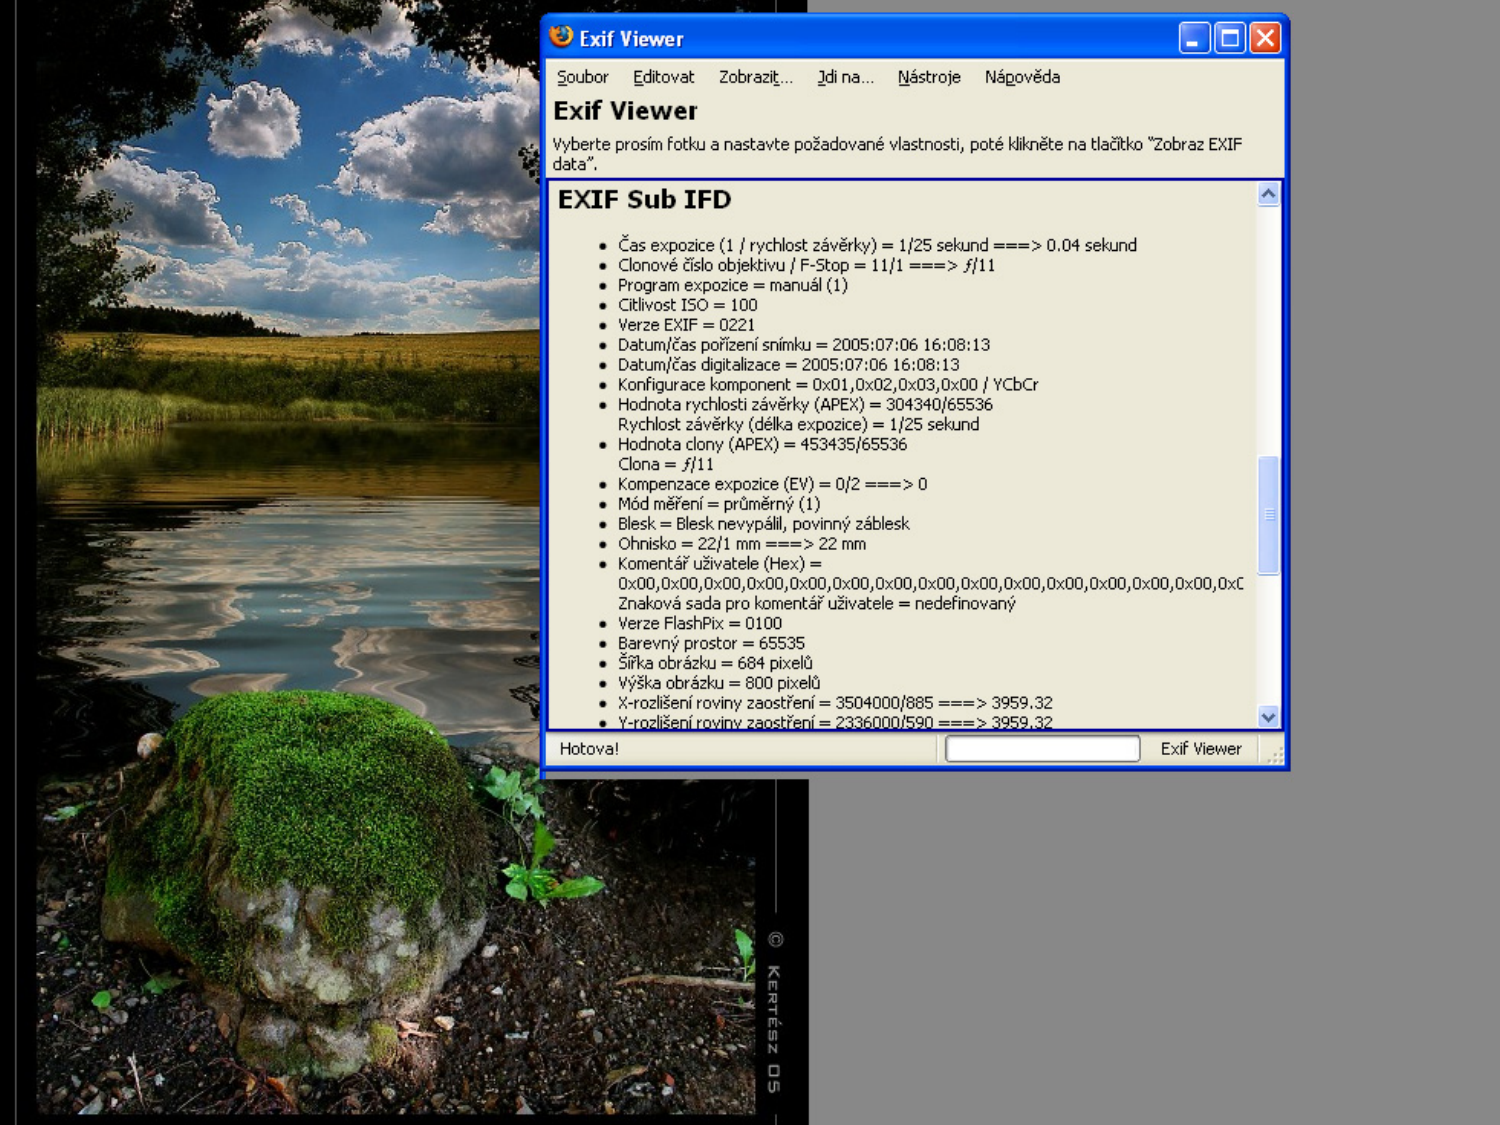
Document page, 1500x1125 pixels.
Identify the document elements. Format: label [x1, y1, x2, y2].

picture [0, 0, 1294, 1125]
